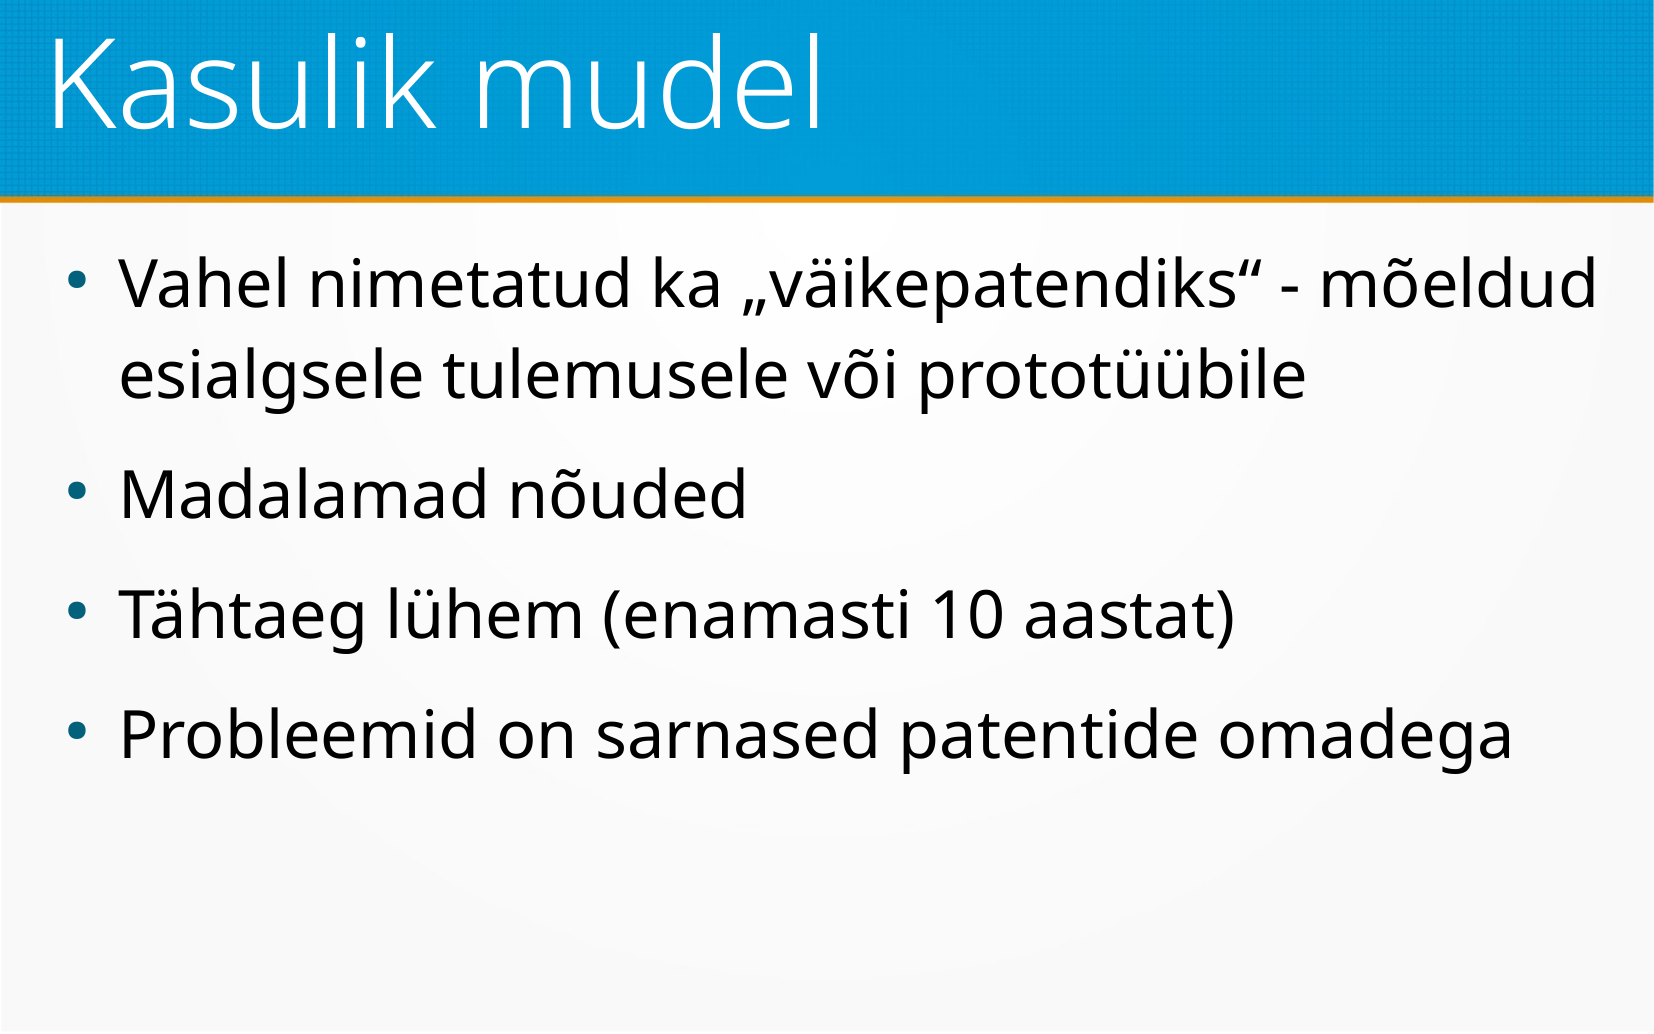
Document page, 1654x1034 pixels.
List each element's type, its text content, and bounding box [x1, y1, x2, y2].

picture [0, 195, 1654, 1034]
list Vahel nimetatud ka „väikepatendiks“ - mõeldud esialgsele tulemusele või prototüübile Madalamad nõuded Tähtaeg lühem (enamasti 10 aastat) Probleemid on sarnased patentide omadega [47, 236, 1607, 1002]
title Kasulik mudel [43, 0, 1619, 166]
